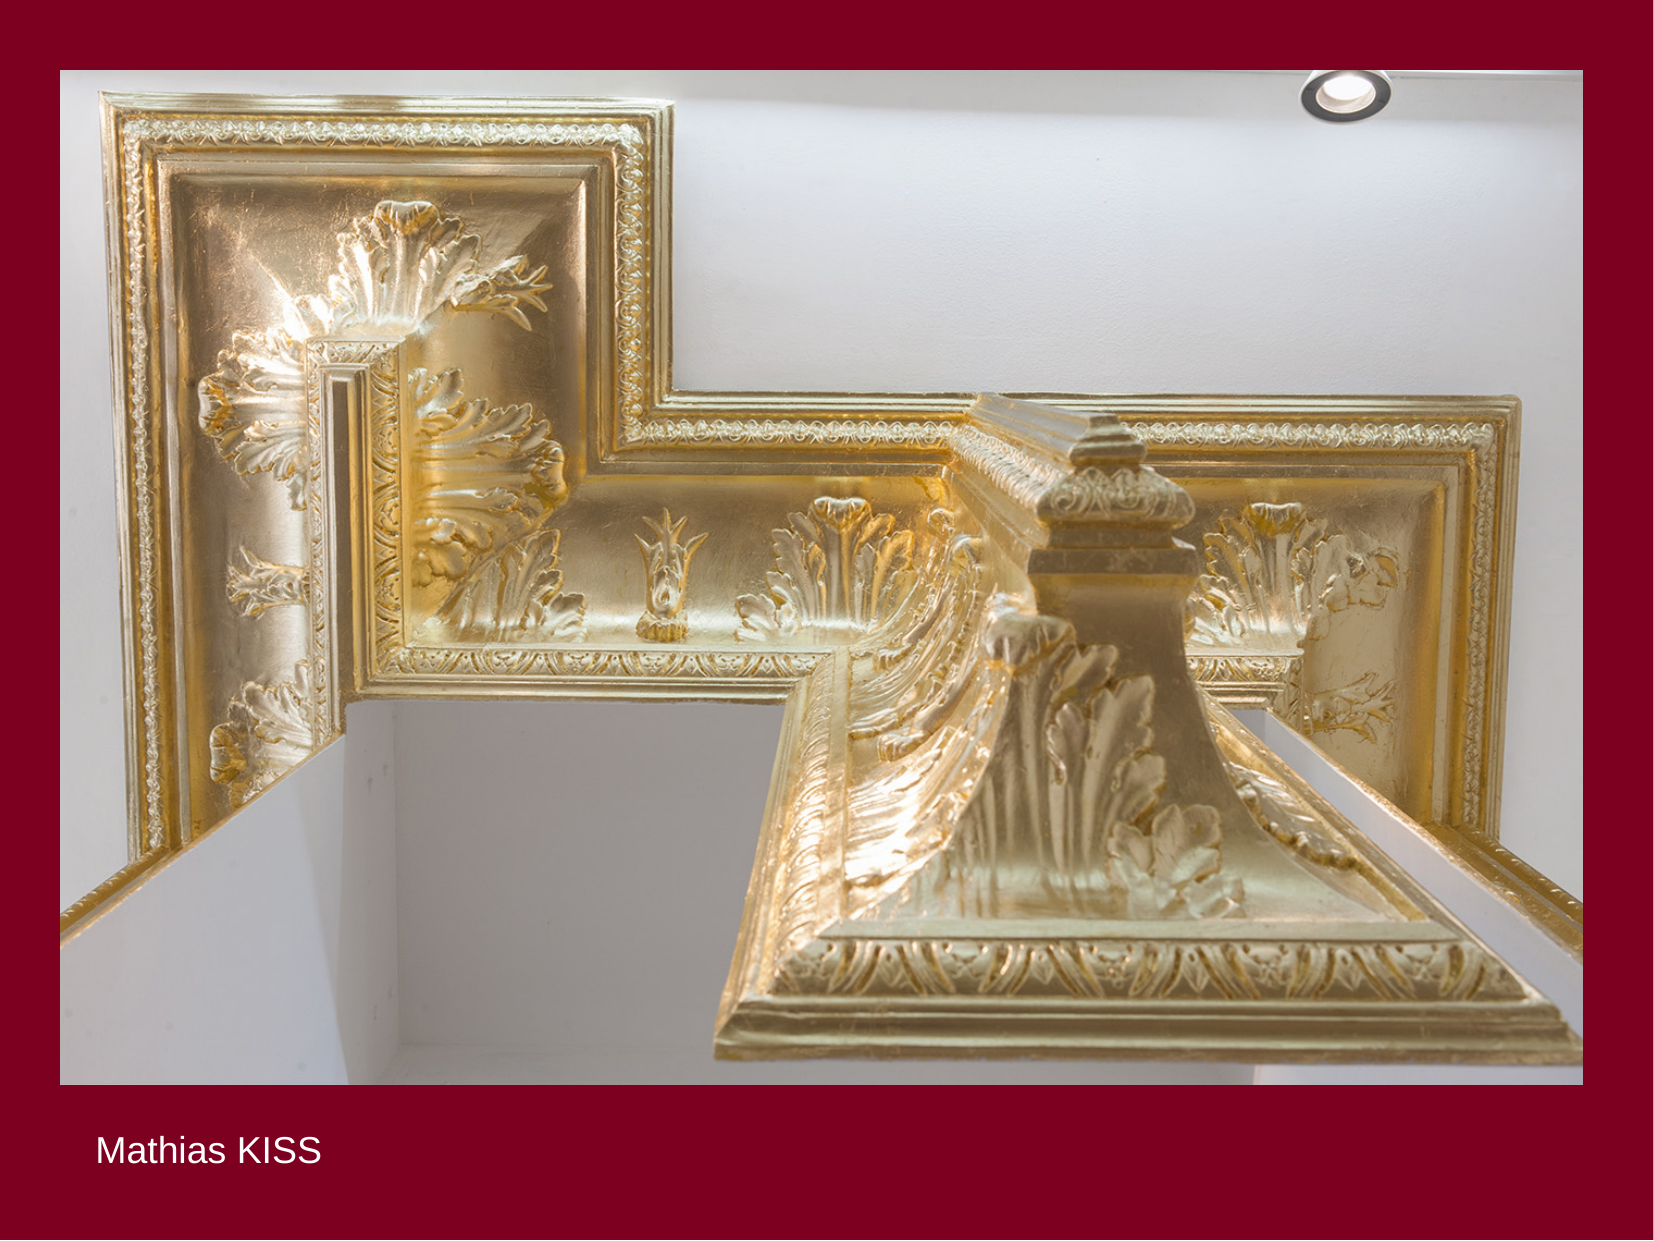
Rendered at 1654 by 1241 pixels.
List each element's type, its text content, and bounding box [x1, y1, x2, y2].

text_box Mathias KISS [80, 1122, 378, 1227]
picture [60, 70, 1583, 1085]
